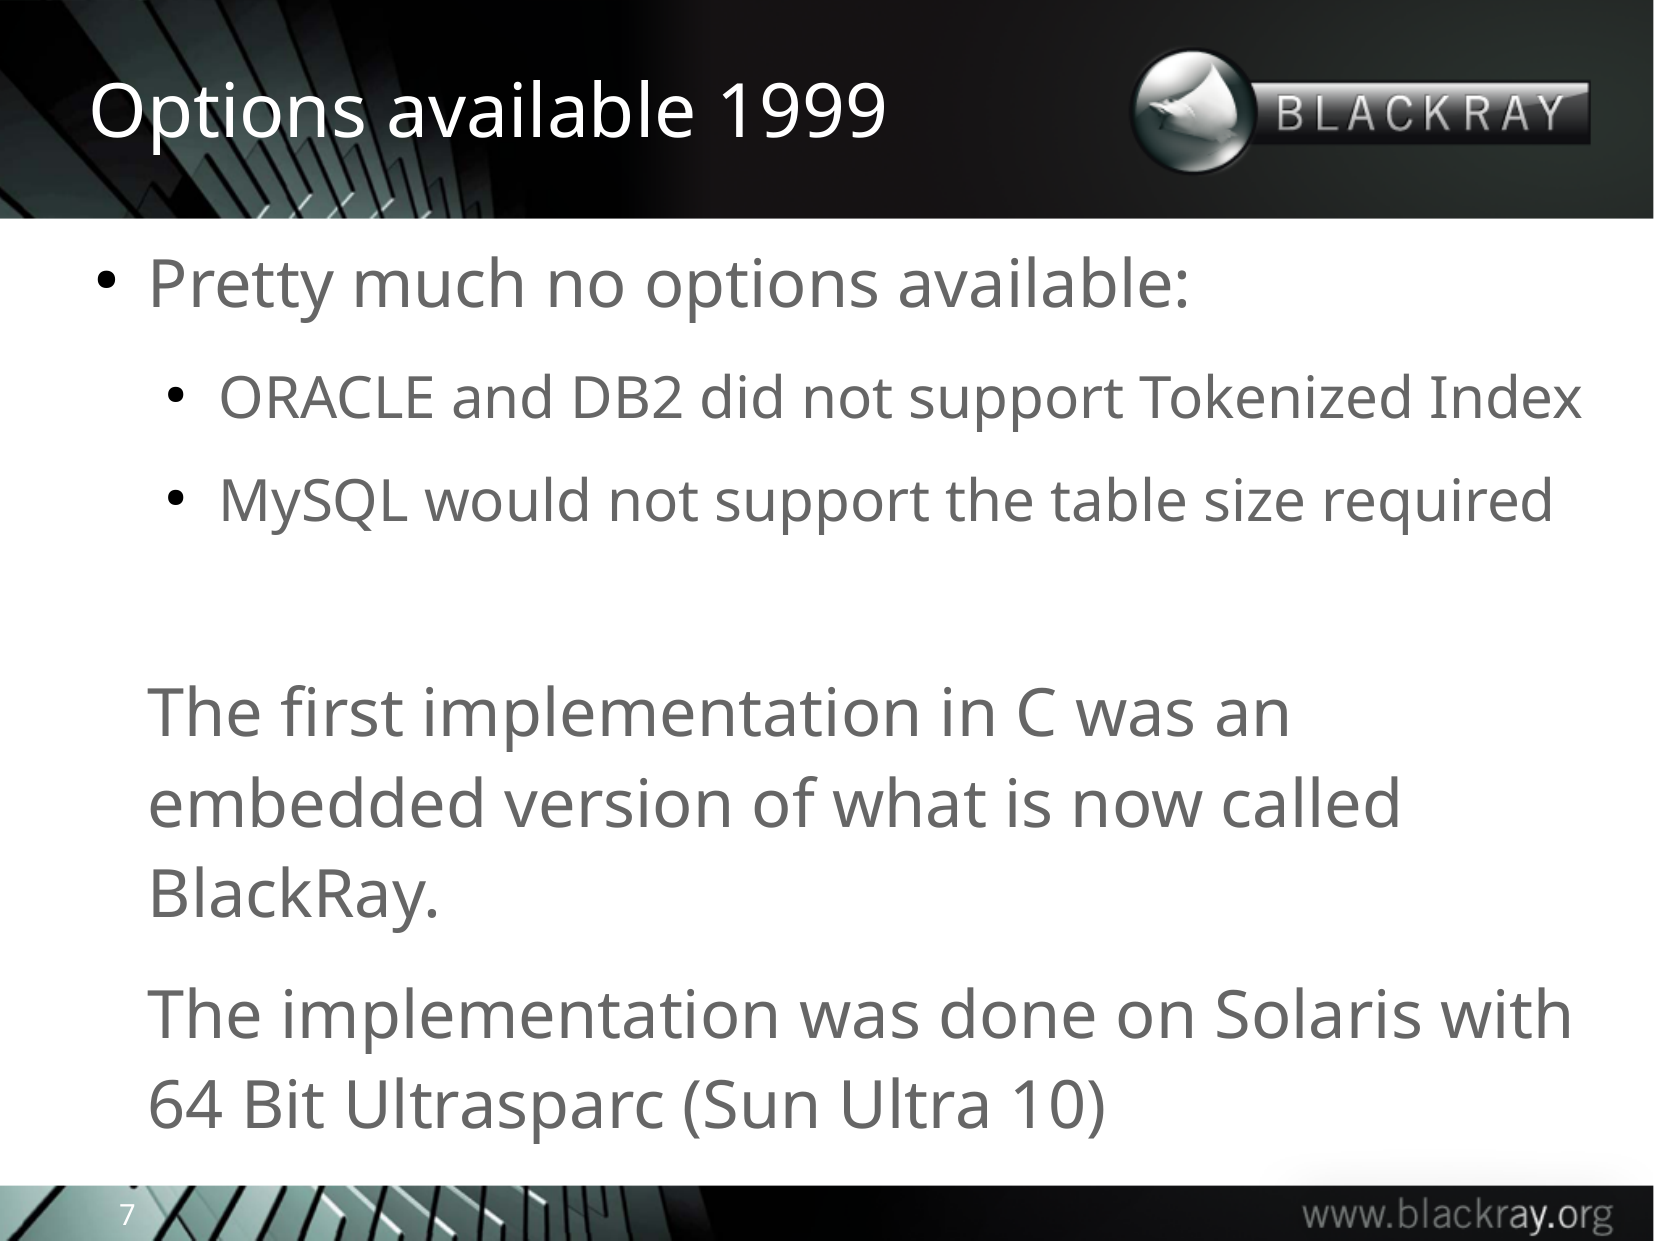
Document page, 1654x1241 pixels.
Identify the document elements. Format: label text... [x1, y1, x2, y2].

title Options available 1999 [88, 38, 1577, 178]
picture [0, 0, 1654, 1241]
list Pretty much no options available: ORACLE and DB2 did not support Tokenized Index MySQL would not support the table size required The first implementation in C was an embedded version of what is now called BlackRay. The implementation was done on Solaris with 64 Bit Ultrasparc (Sun Ultra 10) [76, 236, 1625, 1152]
